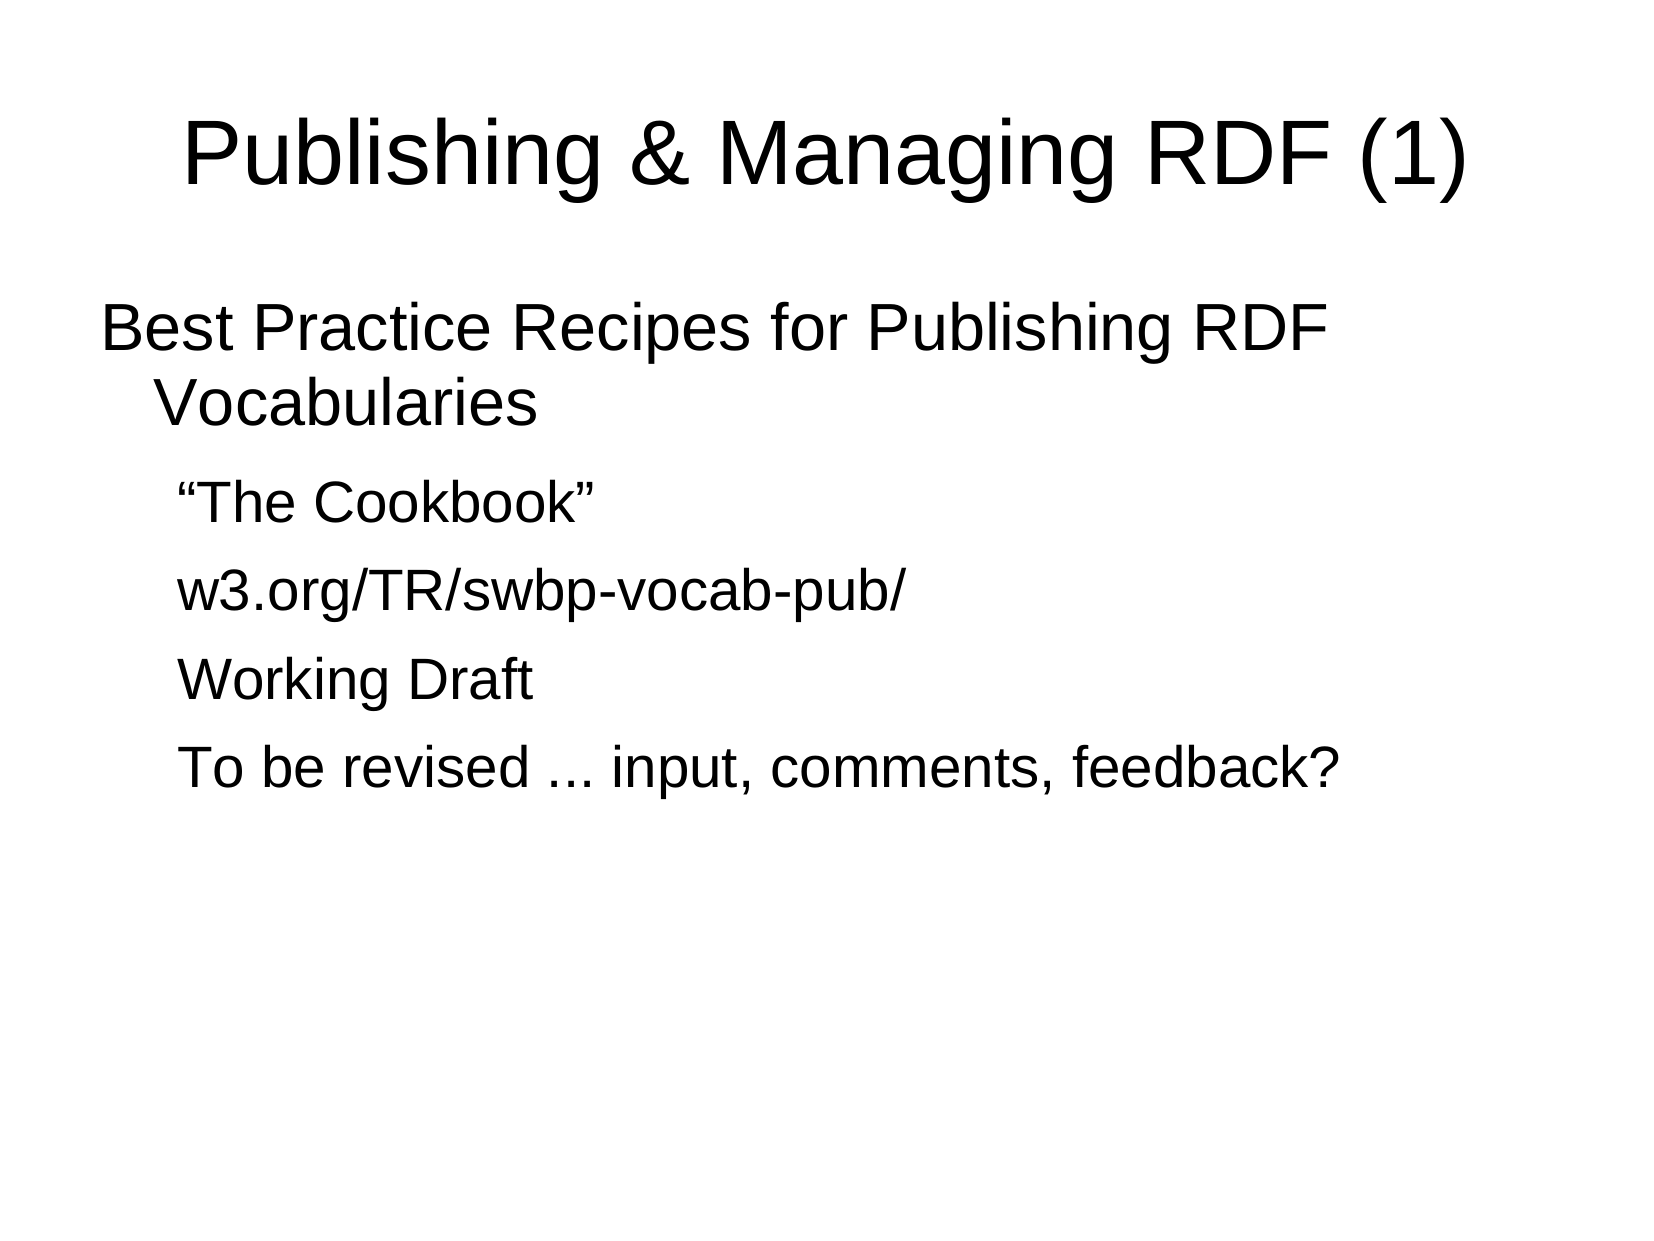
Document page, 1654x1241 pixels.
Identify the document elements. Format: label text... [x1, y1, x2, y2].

list Best Practice Recipes for Publishing RDF Vocabularies “The Cookbook” w3.org/TR/swbp-vocab-pub/ Working Draft To be revised ... input, comments, feedback? [82, 290, 1571, 1109]
title Publishing & Managing RDF (1) [82, 49, 1571, 257]
